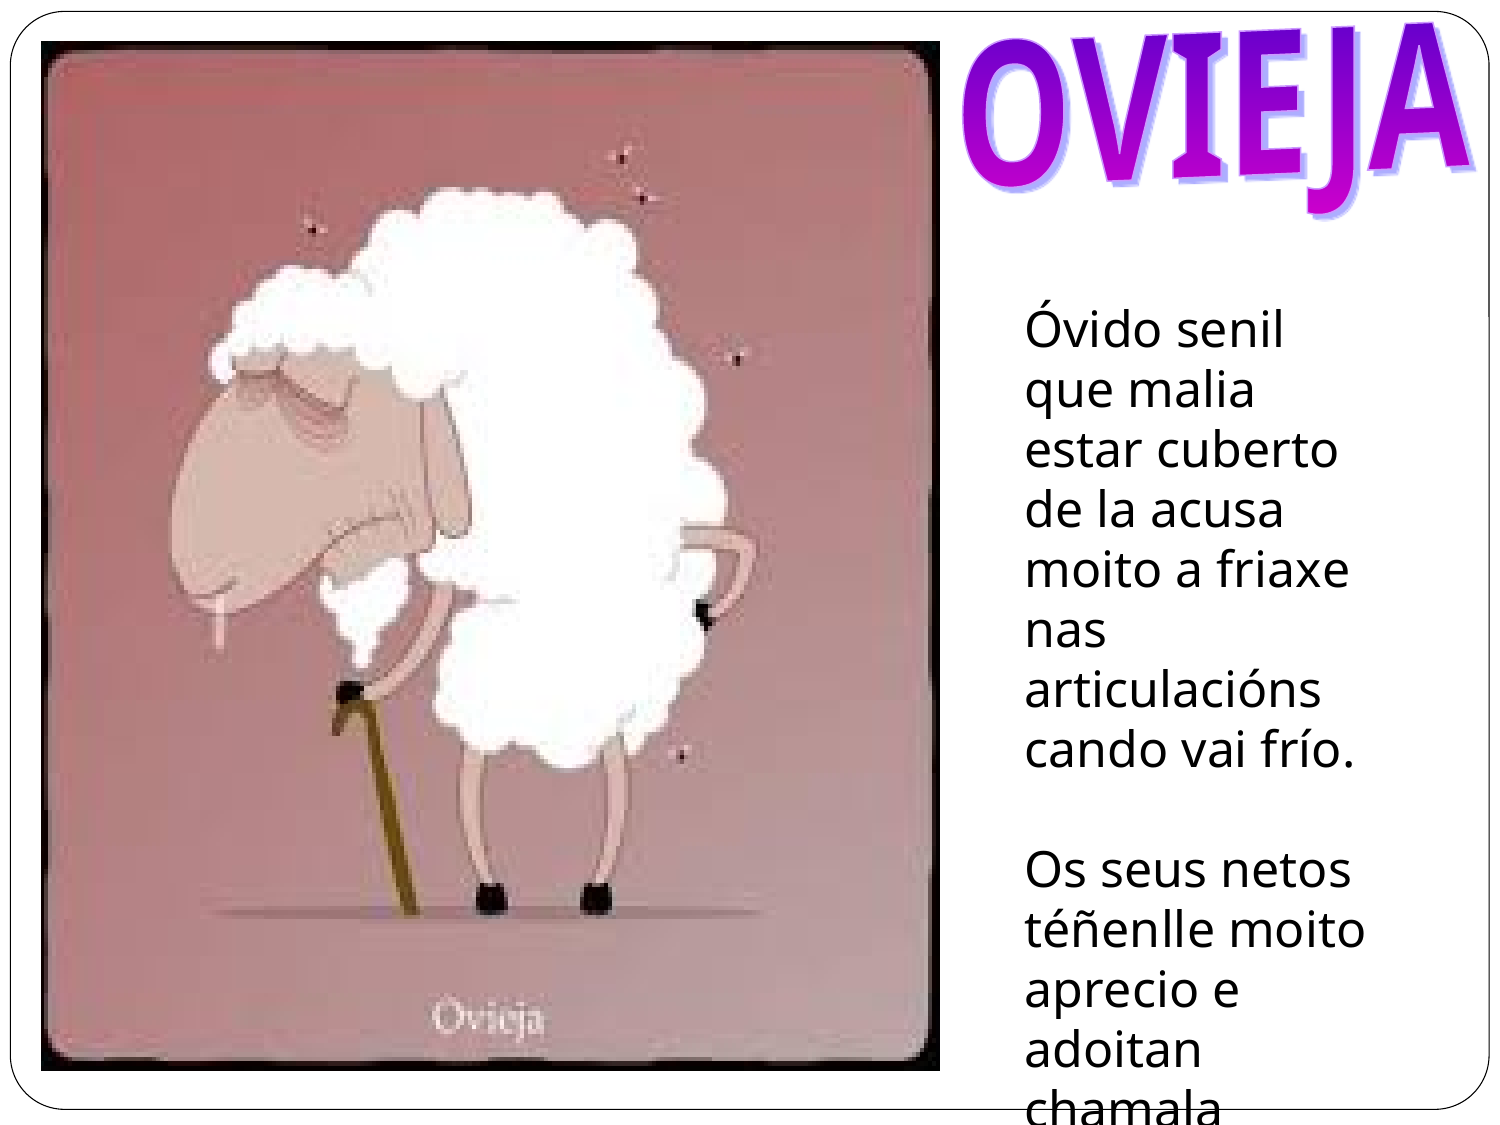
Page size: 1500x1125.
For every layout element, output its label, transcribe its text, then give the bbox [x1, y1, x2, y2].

text_box Óvido senil que malia estar cuberto de la acusa moito a friaxe nas articulacións cando vai frío. Os seus netos téñenlle moito aprecio e adoitan chamala avovella. [1009, 290, 1388, 1125]
text_box OVIEJA [1071, 34, 1169, 182]
text_box OVIEJA [1307, 26, 1355, 215]
text_box OVIEJA [1239, 28, 1301, 176]
text_box OVIEJA [1172, 31, 1222, 179]
text_box OVIEJA [962, 38, 1064, 188]
text_box OVIEJA [1367, 22, 1471, 171]
picture [41, 41, 940, 1071]
